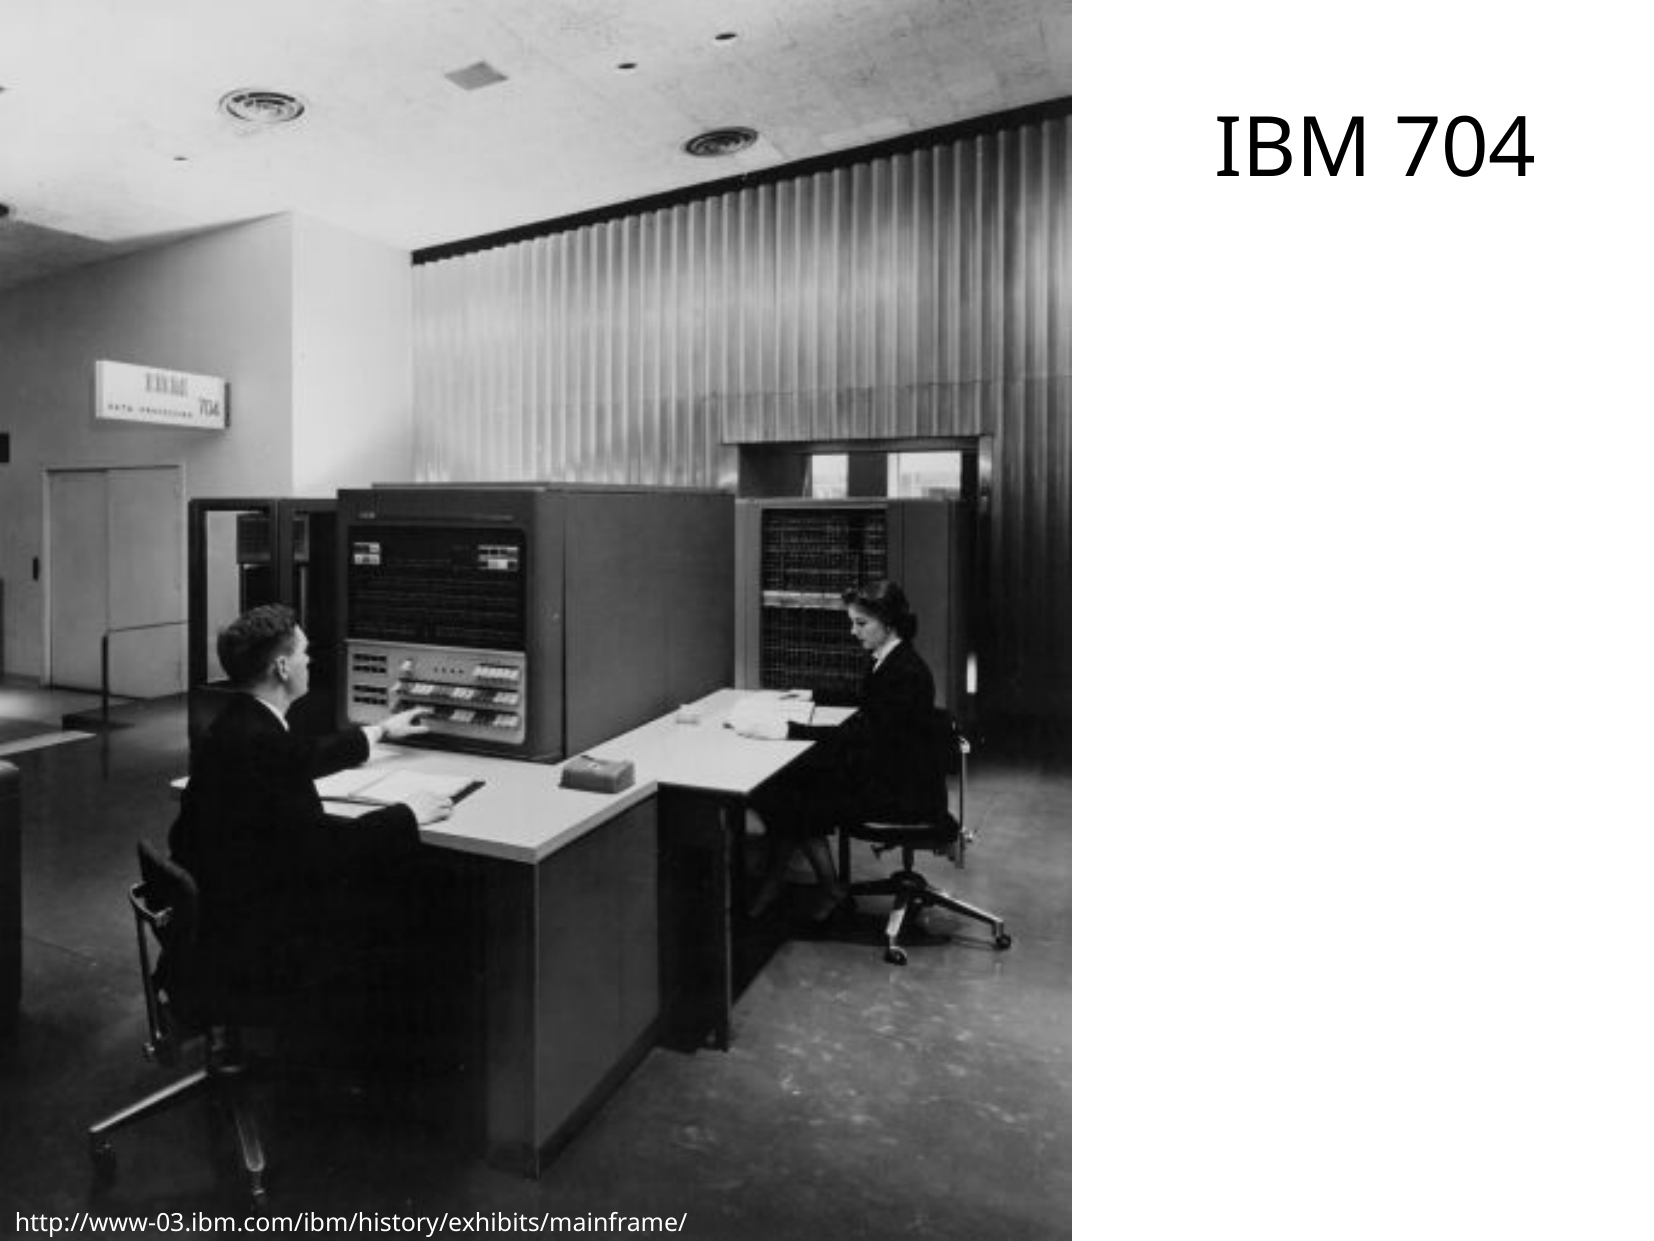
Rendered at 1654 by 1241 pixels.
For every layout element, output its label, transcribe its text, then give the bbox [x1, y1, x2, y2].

text_box IBM 704 [1200, 79, 1613, 196]
text_box http://www-03.ibm.com/ibm/history/exhibits/mainframe/mainframe_2423PH704.html [0, 1197, 976, 1241]
picture [0, 0, 1072, 1241]
